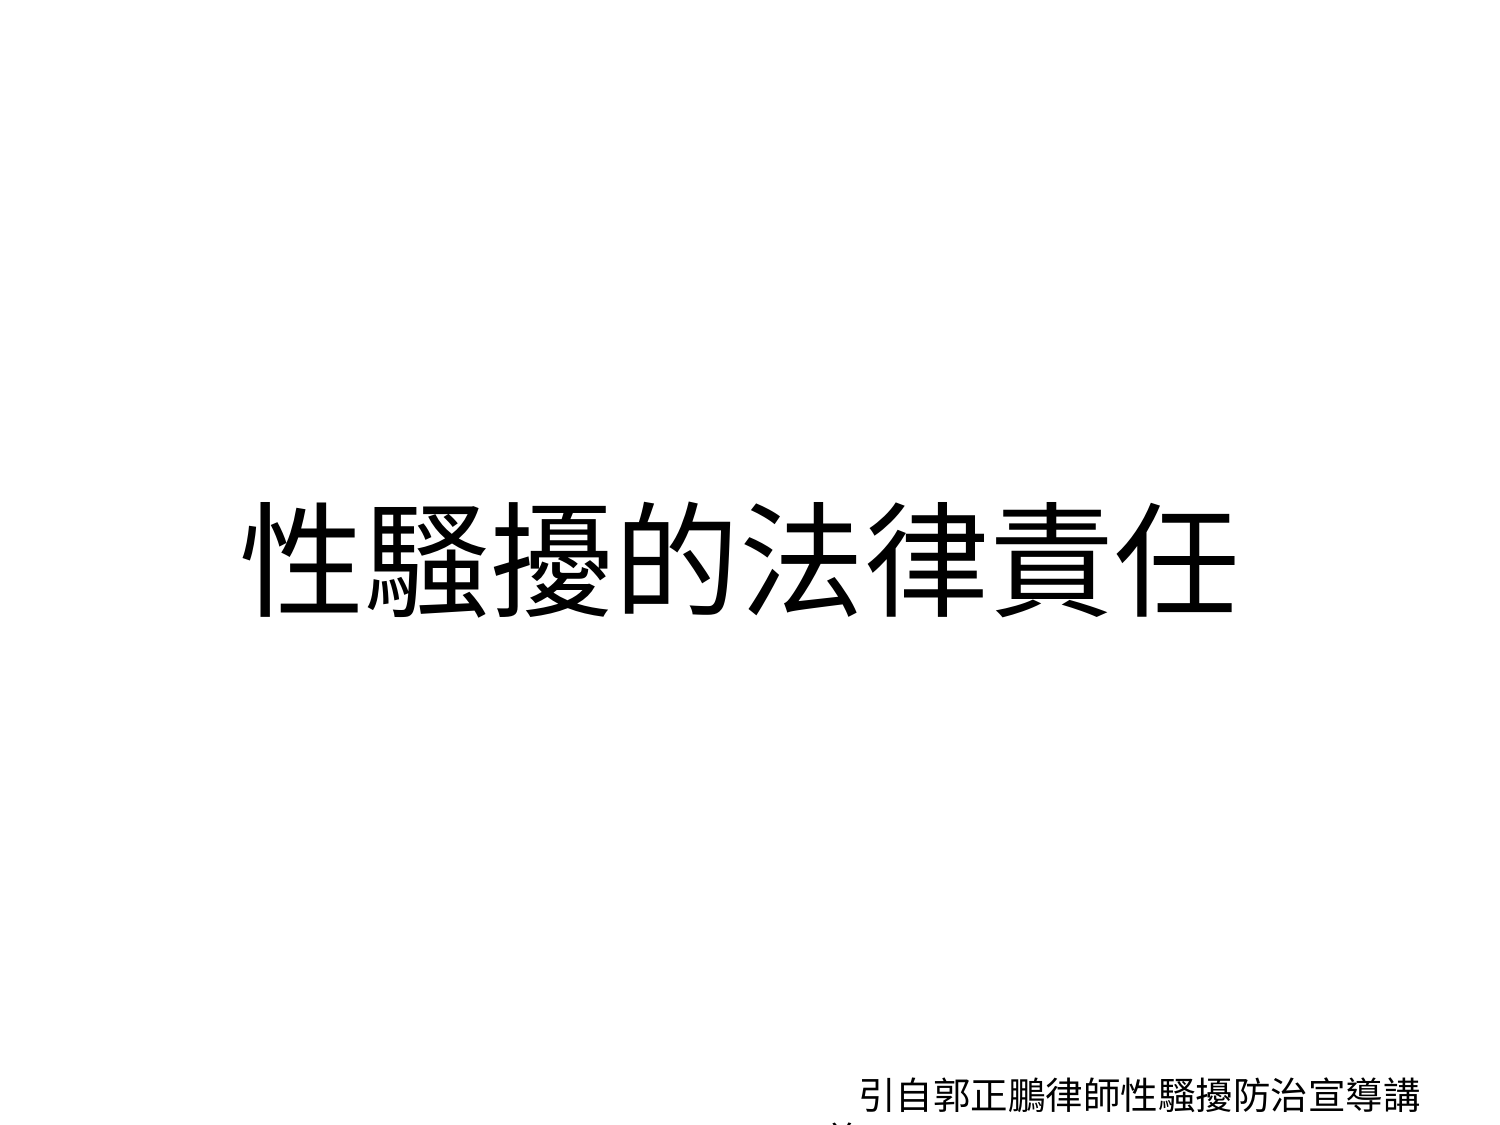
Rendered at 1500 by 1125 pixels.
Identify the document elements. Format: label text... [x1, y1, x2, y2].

text_box 引自郭正鵬律師性騷擾防治宣導講義 [809, 1064, 1471, 1125]
title 性騷擾的法律責任 [64, 538, 1415, 727]
